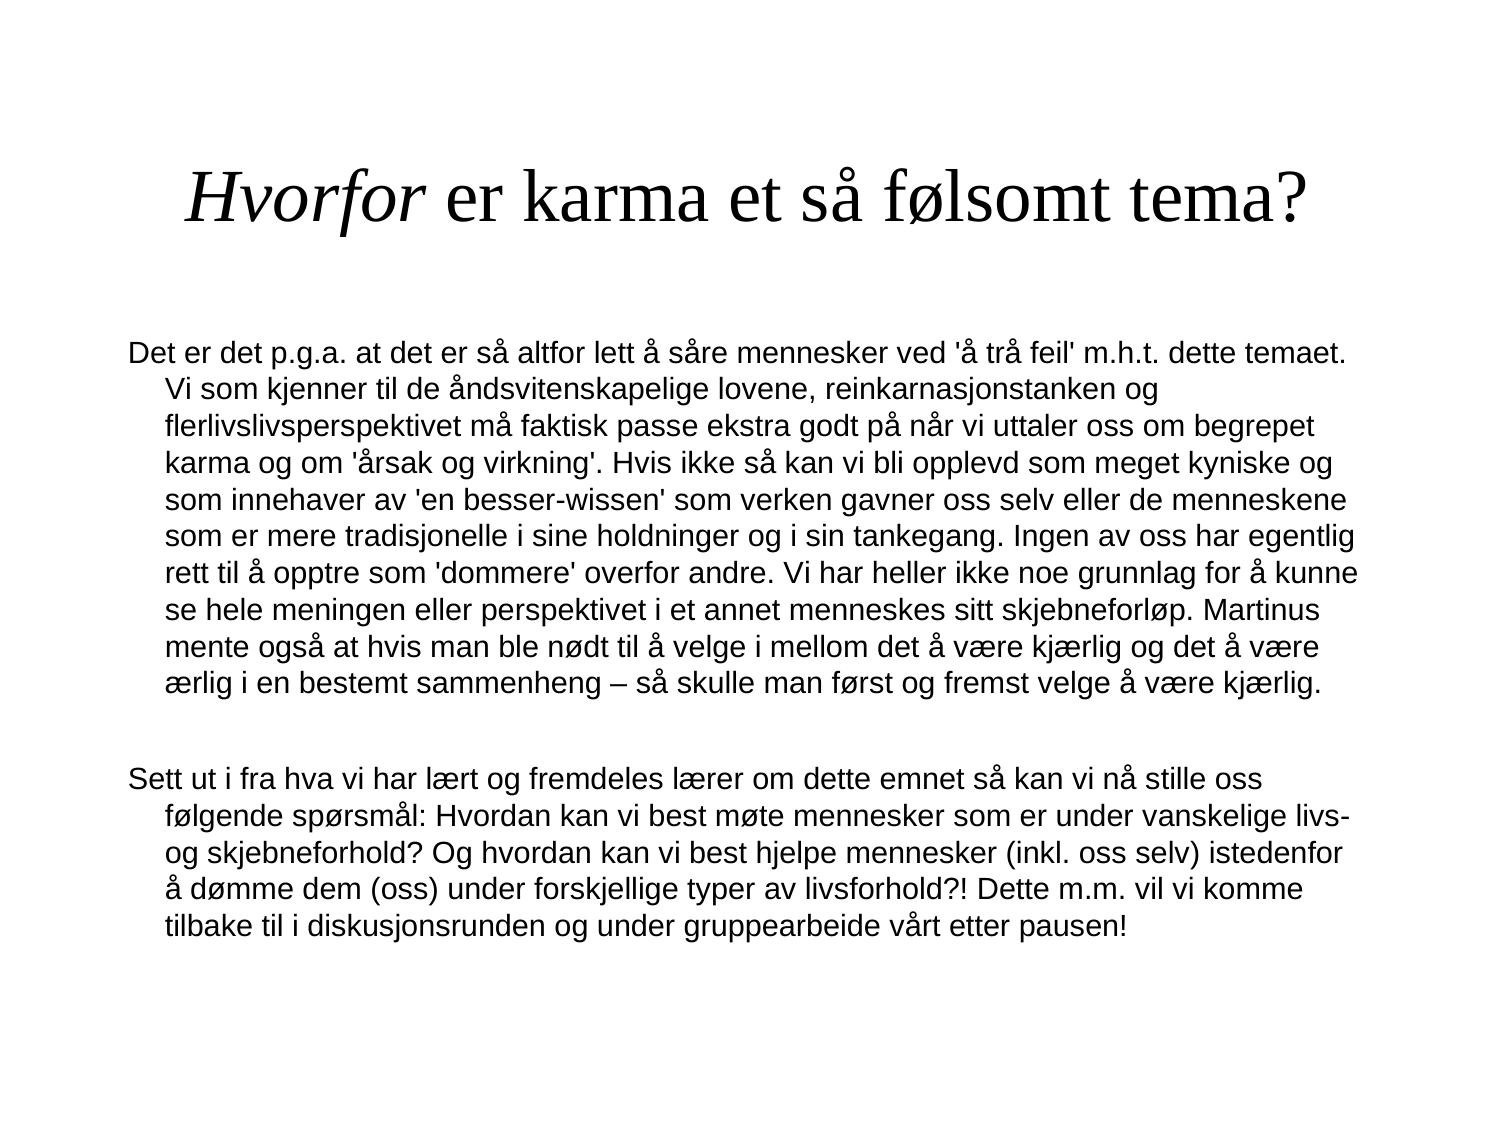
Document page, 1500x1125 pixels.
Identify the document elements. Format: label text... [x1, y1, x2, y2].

list Det er det p.g.a. at det er så altfor lett å såre mennesker ved 'å trå feil' m.h.t. dette temaet. Vi som kjenner til de åndsvitenskapelige lovene, reinkarnasjonstanken og flerlivslivsperspektivet må faktisk passe ekstra godt på når vi uttaler oss om begrepet karma og om 'årsak og virkning'. Hvis ikke så kan vi bli opplevd som meget kyniske og som innehaver av 'en besser-wissen' som verken gavner oss selv eller de menneskene som er mere tradisjonelle i sine holdninger og i sin tankegang. Ingen av oss har egentlig rett til å opptre som 'dommere' overfor andre. Vi har heller ikke noe grunnlag for å kunne se hele meningen eller perspektivet i et annet menneskes sitt skjebneforløp. Martinus mente også at hvis man ble nødt til å velge i mellom det å være kjærlig og det å være ærlig i en bestemt sammenheng – så skulle man først og fremst velge å være kjærlig. Sett ut i fra hva vi har lært og fremdeles lærer om dette emnet så kan vi nå stille oss følgende spørsmål: Hvordan kan vi best møte mennesker som er under vanskelige livs- og skjebneforhold? Og hvordan kan vi best hjelpe mennesker (inkl. oss selv) istedenfor å dømme dem (oss) under forskjellige typer av livsforhold?! Dette m.m. vil vi komme tilbake til i diskusjonsrunden og under gruppearbeide vårt etter pausen! [112, 324, 1382, 995]
title Hvorfor er karma et så følsomt tema? [112, 99, 1382, 282]
